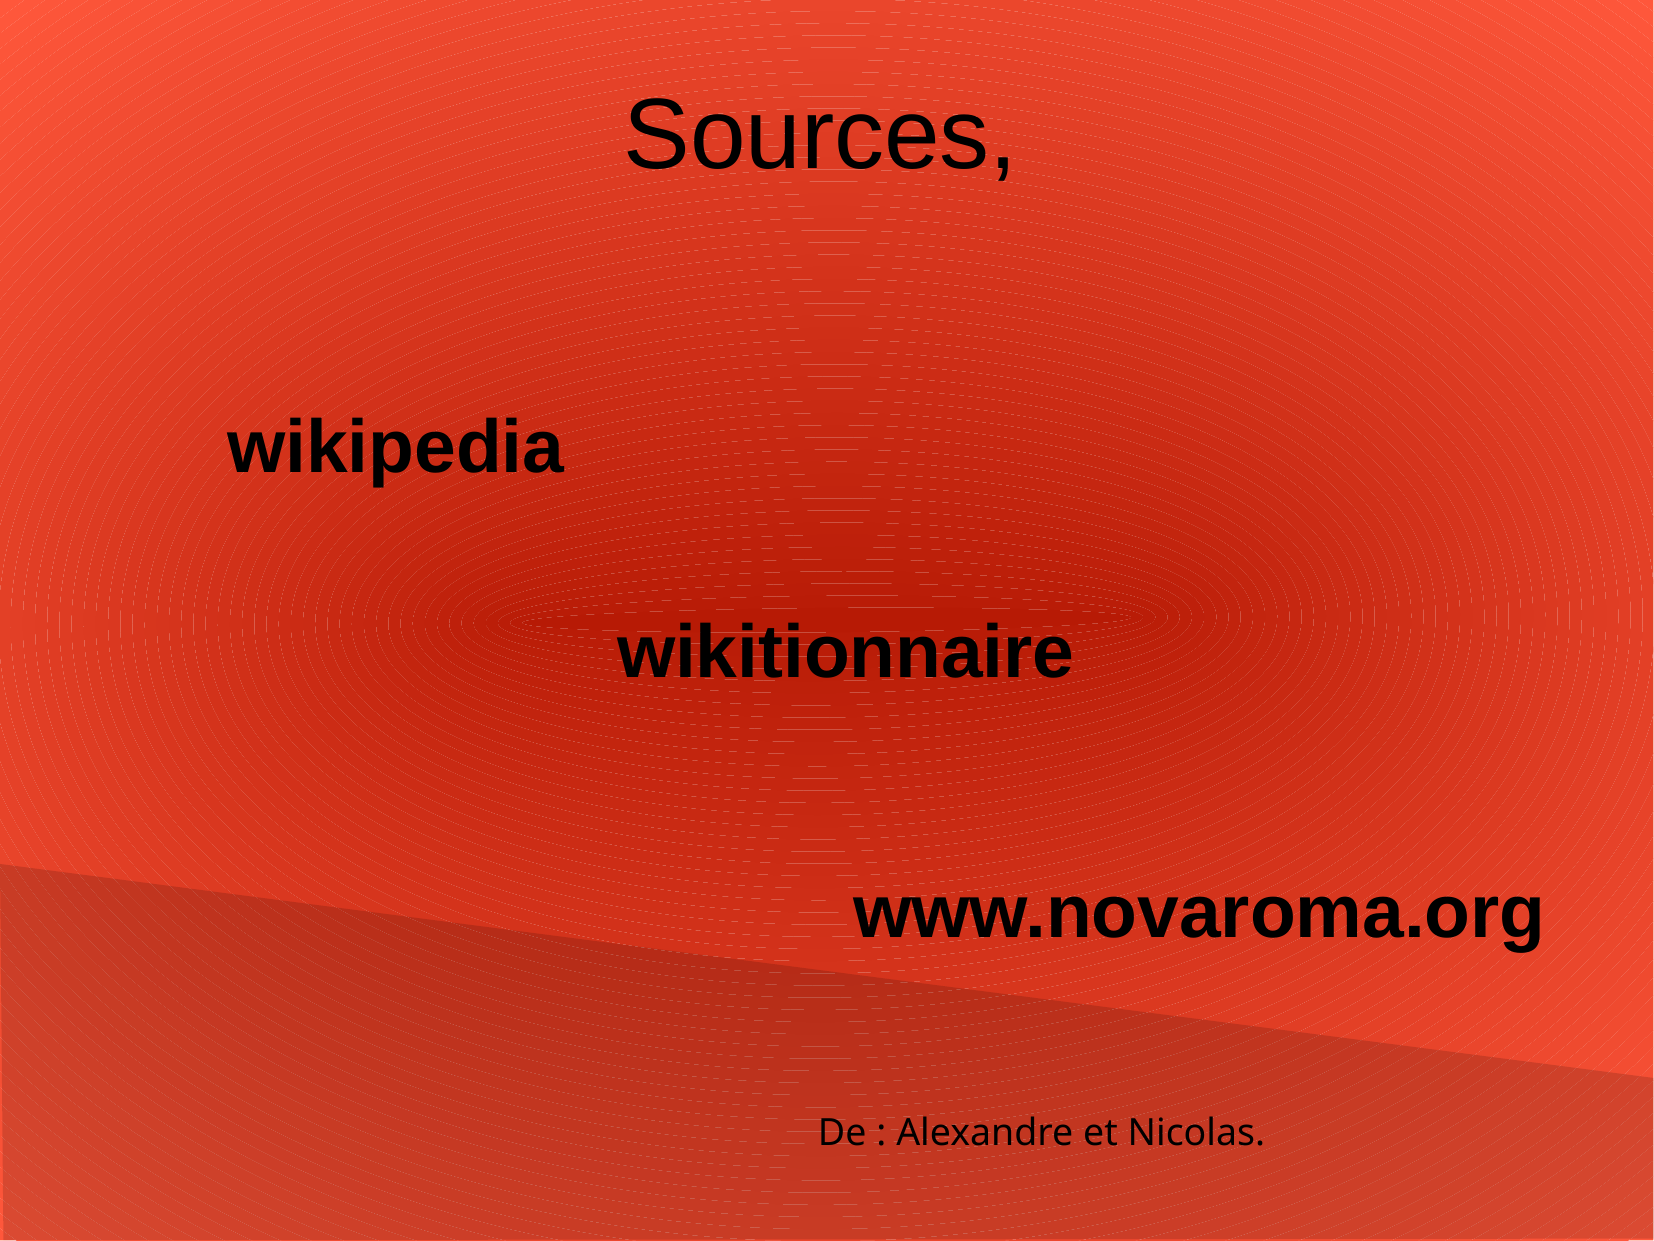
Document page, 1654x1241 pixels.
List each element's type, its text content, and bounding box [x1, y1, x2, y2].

text_box De : Alexandre et Nicolas. [803, 1098, 1465, 1167]
text_box Sources, [389, 70, 1252, 421]
text_box www.novaroma.org [838, 862, 1583, 967]
text_box wikitionnaire [602, 602, 1120, 702]
text_box wikipedia [212, 397, 591, 497]
